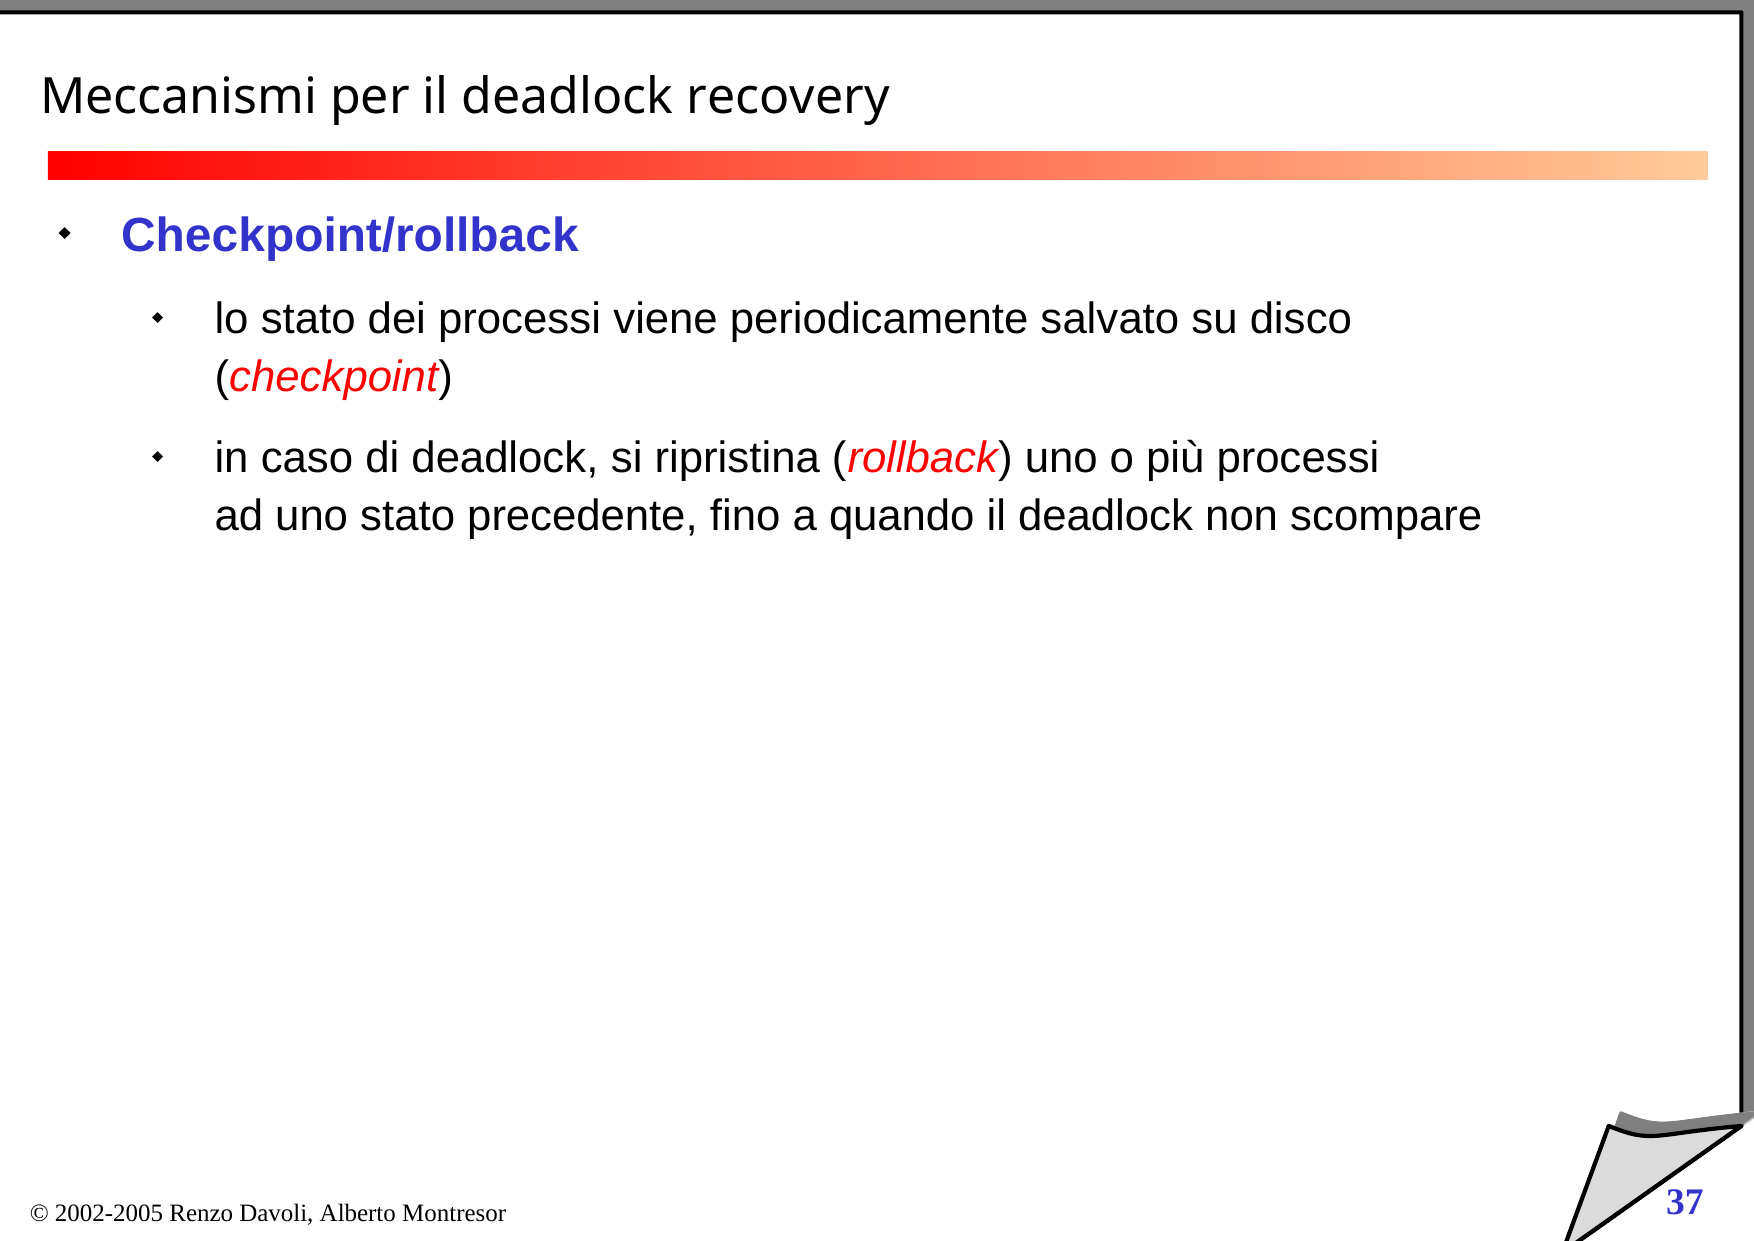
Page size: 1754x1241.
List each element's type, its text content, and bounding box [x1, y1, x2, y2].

text_box q [750, 152, 754, 179]
title Meccanismi per il deadlock recovery [40, 49, 1714, 144]
list Checkpoint/rollback lo stato dei processi viene periodicamente salvato su disco (checkpoint) in caso di deadlock, si ripristina (rollback) uno o più processi ad uno stato precedente, fino a quando il deadlock non scompare [58, 206, 1696, 815]
